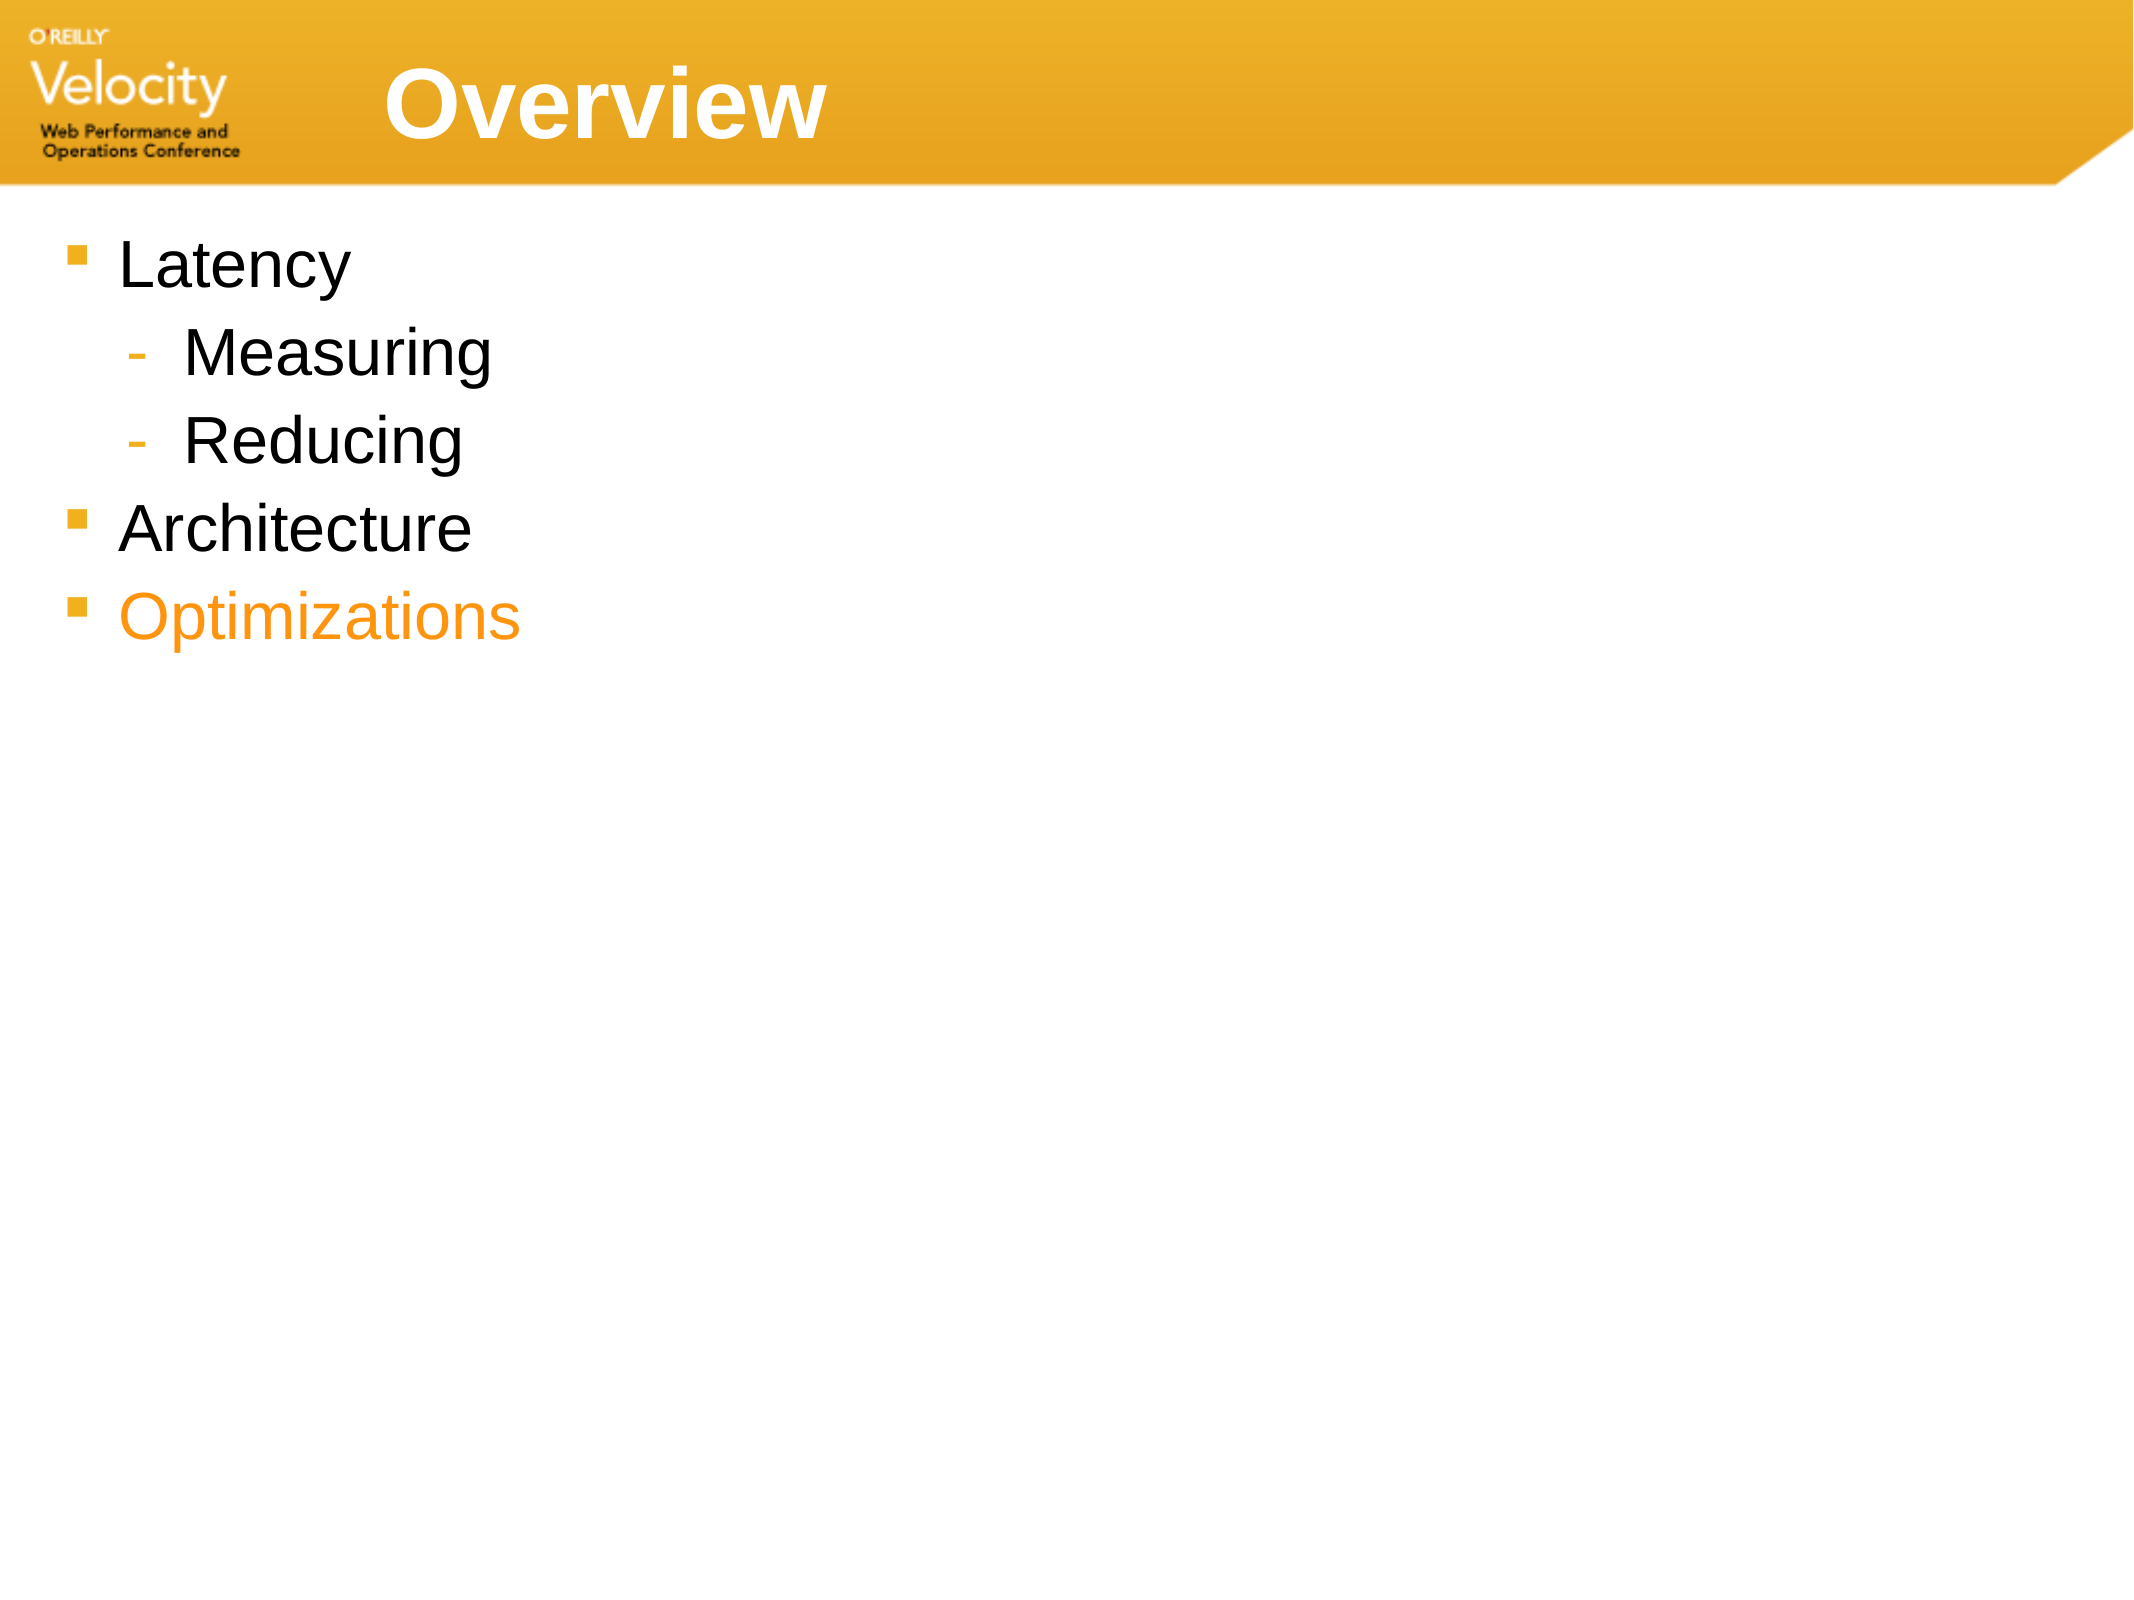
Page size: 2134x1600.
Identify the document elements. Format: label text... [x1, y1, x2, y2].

title Overview [375, 17, 2026, 191]
picture [0, 0, 2134, 1600]
list Latency Measuring Reducing Architecture Optimizations [47, 224, 2100, 1552]
